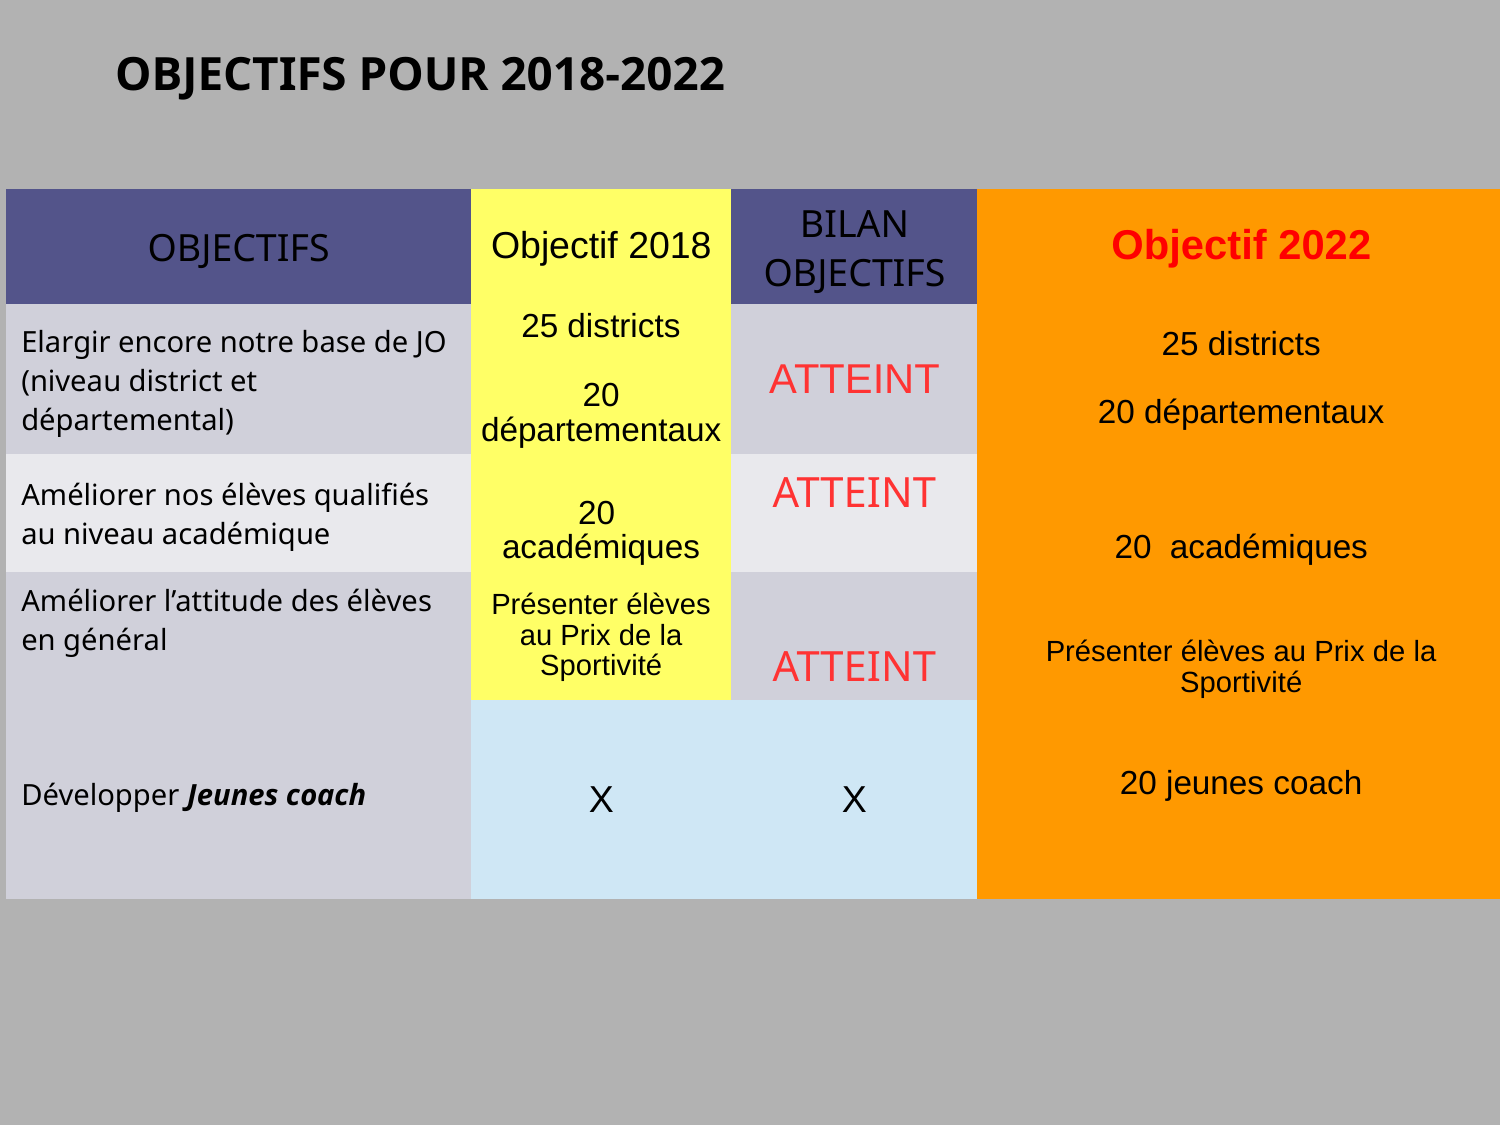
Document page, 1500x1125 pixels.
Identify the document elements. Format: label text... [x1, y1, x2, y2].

table_cell X [731, 700, 977, 899]
table_cell 20 académiques [977, 454, 1500, 572]
table_cell ATTEINT [731, 572, 977, 700]
table_header OBJECTIFS [6, 189, 471, 304]
table_header Objectif 2018 [471, 189, 731, 304]
table_cell Améliorer l’attitude des élèves en général Développer Jeunes coach [6, 572, 471, 899]
table_cell ATTEINT [731, 304, 977, 454]
title OBJECTIFS POUR 2018-2022 [100, 37, 1438, 189]
table_cell Présenter élèves au Prix de la Sportivité 20 jeunes coach [977, 572, 1500, 899]
table_cell Elargir encore notre base de JO (niveau district et départemental) [6, 304, 471, 454]
table_cell 25 districts 20 départementaux [471, 304, 731, 454]
table_cell 25 districts 20 départementaux [977, 304, 1500, 454]
table_cell X [471, 700, 731, 899]
table_cell Améliorer nos élèves qualifiés au niveau académique [6, 454, 471, 572]
table_header Objectif 2022 [977, 189, 1500, 304]
table_cell 20 académiques [471, 454, 731, 572]
table_cell ATTEINT [731, 454, 977, 572]
table_cell Présenter élèves au Prix de la Sportivité [471, 572, 731, 700]
table_header BILAN OBJECTIFS [731, 189, 977, 304]
